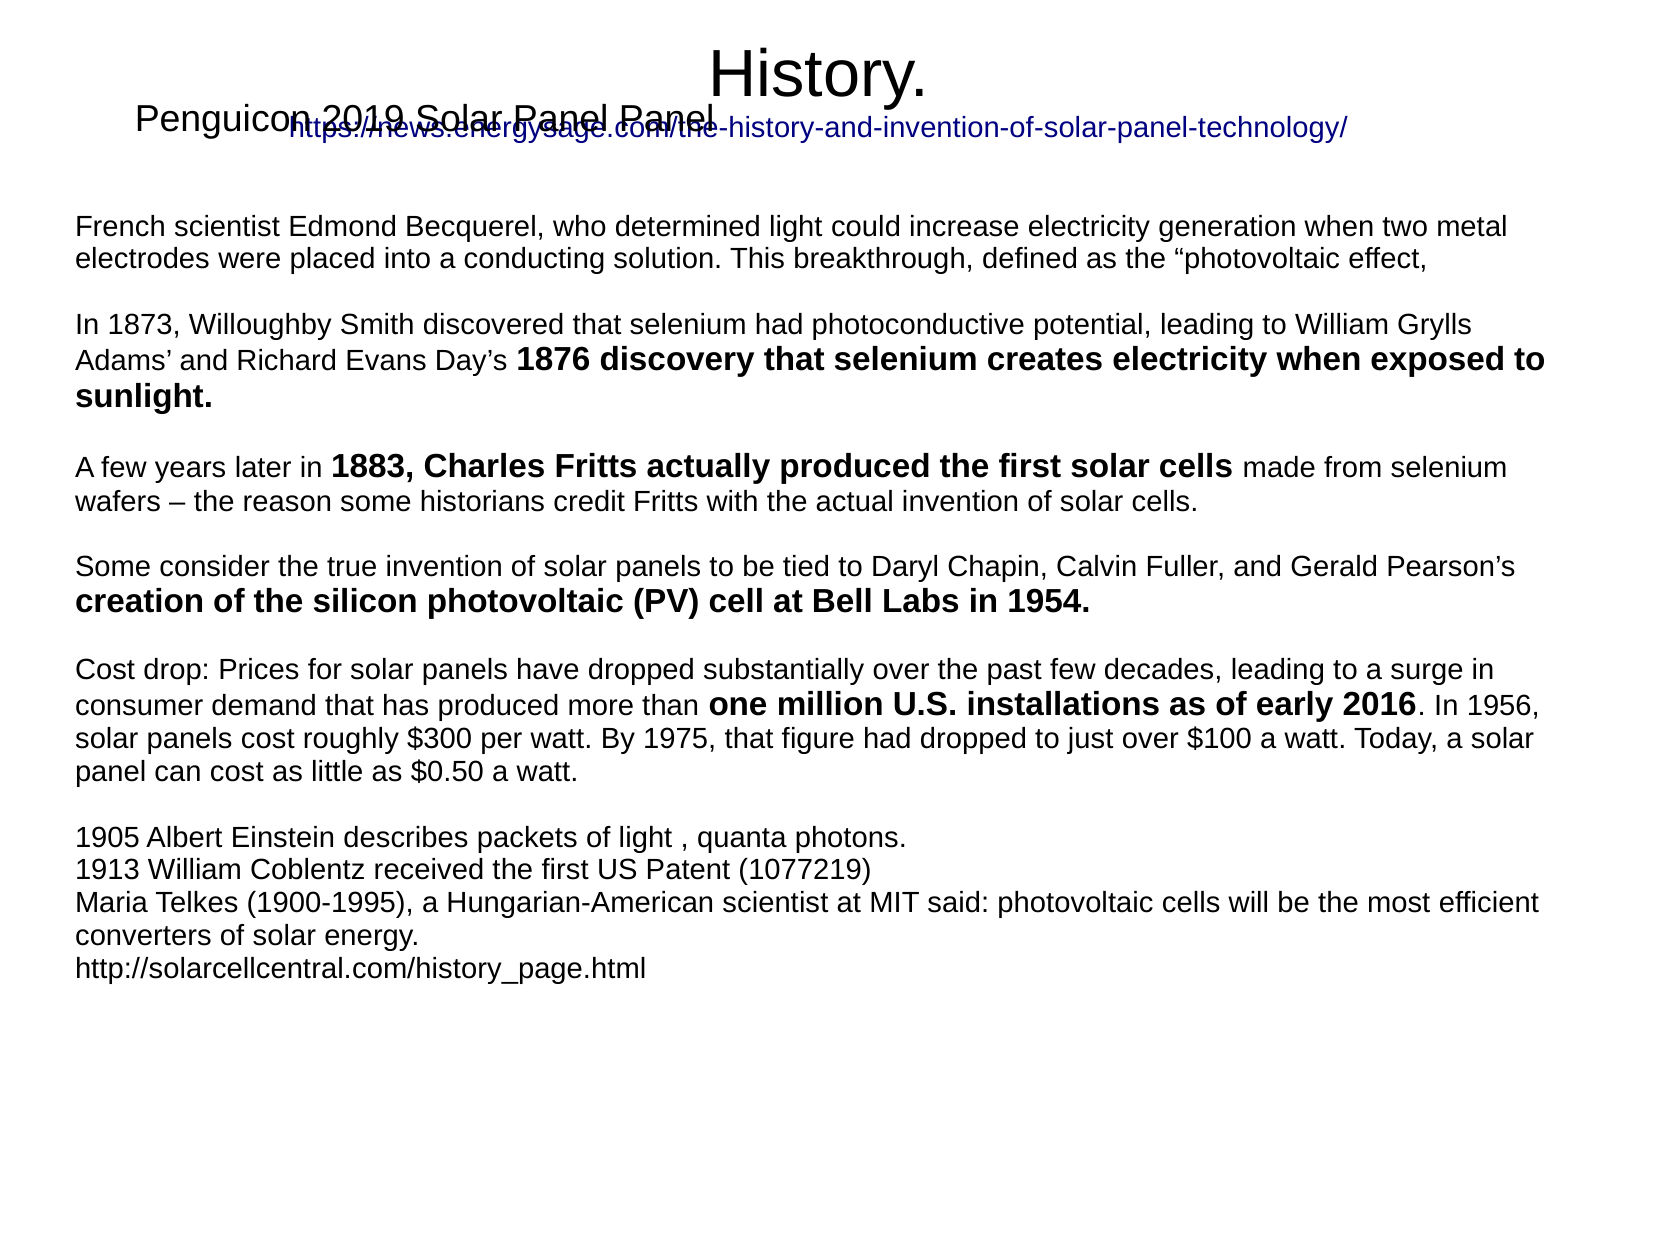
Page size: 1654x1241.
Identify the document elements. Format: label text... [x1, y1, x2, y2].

text_box Penguicon 2019 Solar Panel Panel [120, 90, 1576, 147]
subtitle History. https://news.energysage.com/the-history-and-invention-of-solar-panel-technology/ French scientist Edmond Becquerel, who determined light could increase electricity generation when two metal electrodes were placed into a conducting solution. This breakthrough, defined as the “photovoltaic effect, In 1873, Willoughby Smith discovered that selenium had photoconductive potential, leading to William Grylls Adams’ and Richard Evans Day’s 1876 discovery that selenium creates electricity when exposed to sunlight. A few years later in 1883, Charles Fritts actually produced the first solar cells made from selenium wafers – the reason some historians credit Fritts with the actual invention of solar cells. Some consider the true invention of solar panels to be tied to Daryl Chapin, Calvin Fuller, and Gerald Pearson’s creation of the silicon photovoltaic (PV) cell at Bell Labs in 1954. Cost drop: Prices for solar panels have dropped substantially over the past few decades, leading to a surge in consumer demand that has produced more than one million U.S. installations as of early 2016. In 1956, solar panels cost roughly $300 per watt. By 1975, that figure had dropped to just over $100 a watt. Today, a solar panel can cost as little as $0.50 a watt. 1905 Albert Einstein describes packets of light , quanta photons. 1913 William Coblentz received the first US Patent (1077219) Maria Telkes (1900-1995), a Hungarian-American scientist at MIT said: photovoltaic cells will be the most efficient converters of solar energy. http://solarcellcentral.com/history_page.html [75, 36, 1564, 985]
